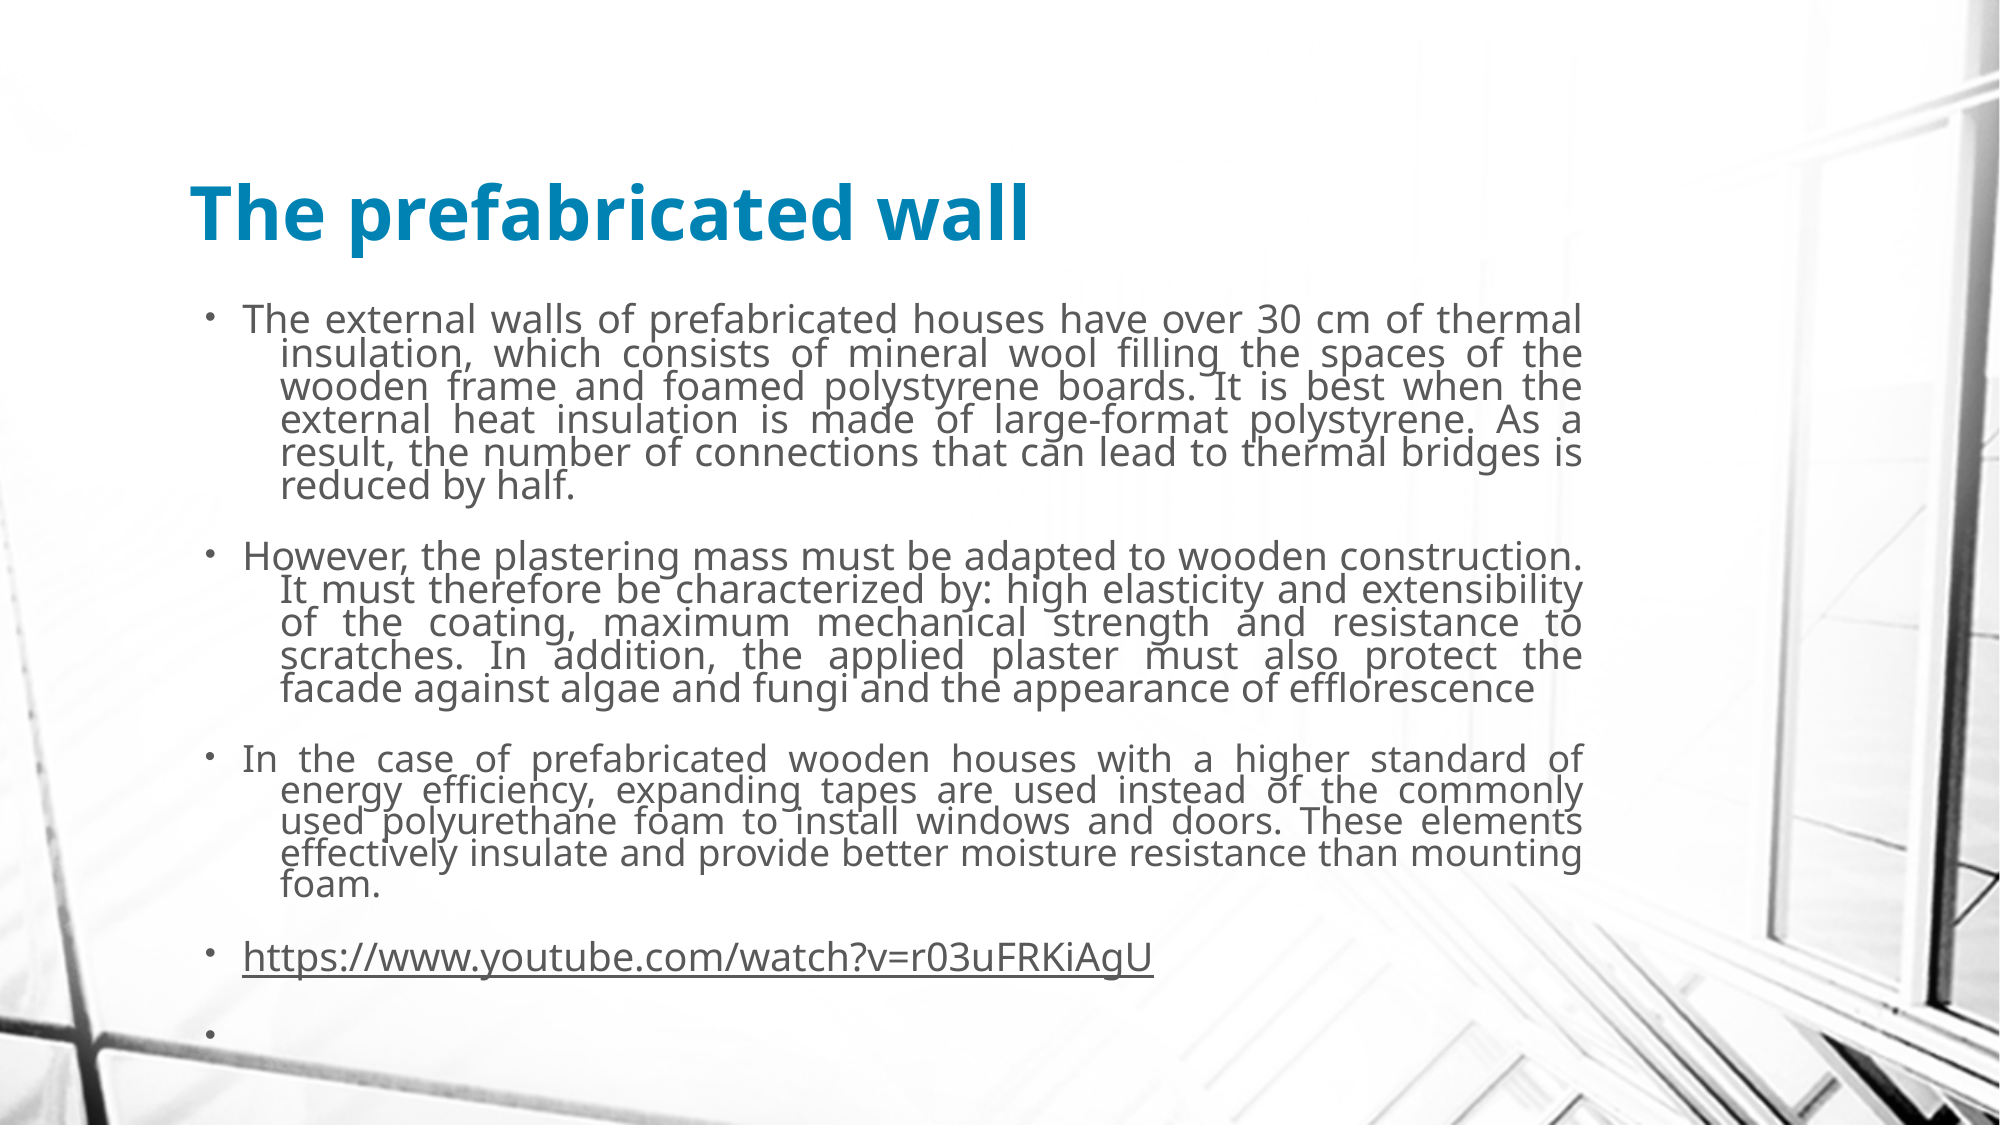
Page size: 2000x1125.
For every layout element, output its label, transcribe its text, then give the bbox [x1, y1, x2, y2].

title The prefabricated wall [174, 87, 1600, 263]
list The external walls of prefabricated houses have over 30 cm of thermal insulation, which consists of mineral wool filling the spaces of the wooden frame and foamed polystyrene boards. It is best when the external heat insulation is made of large-format polystyrene. As a result, the number of connections that can lead to thermal bridges is reduced by half. However, the plastering mass must be adapted to wooden construction. It must therefore be characterized by: high elasticity and extensibility of the coating, maximum mechanical strength and resistance to scratches. In addition, the applied plaster must also protect the facade against algae and fungi and the appearance of efflorescence In the case of prefabricated wooden houses with a higher standard of energy efficiency, expanding tapes are used instead of the commonly used polyurethane foam to install windows and doors. These elements effectively insulate and provide better moisture resistance than mounting foam. https://www.youtube.com/watch?v=r03uFRKiAgU [174, 299, 1600, 988]
